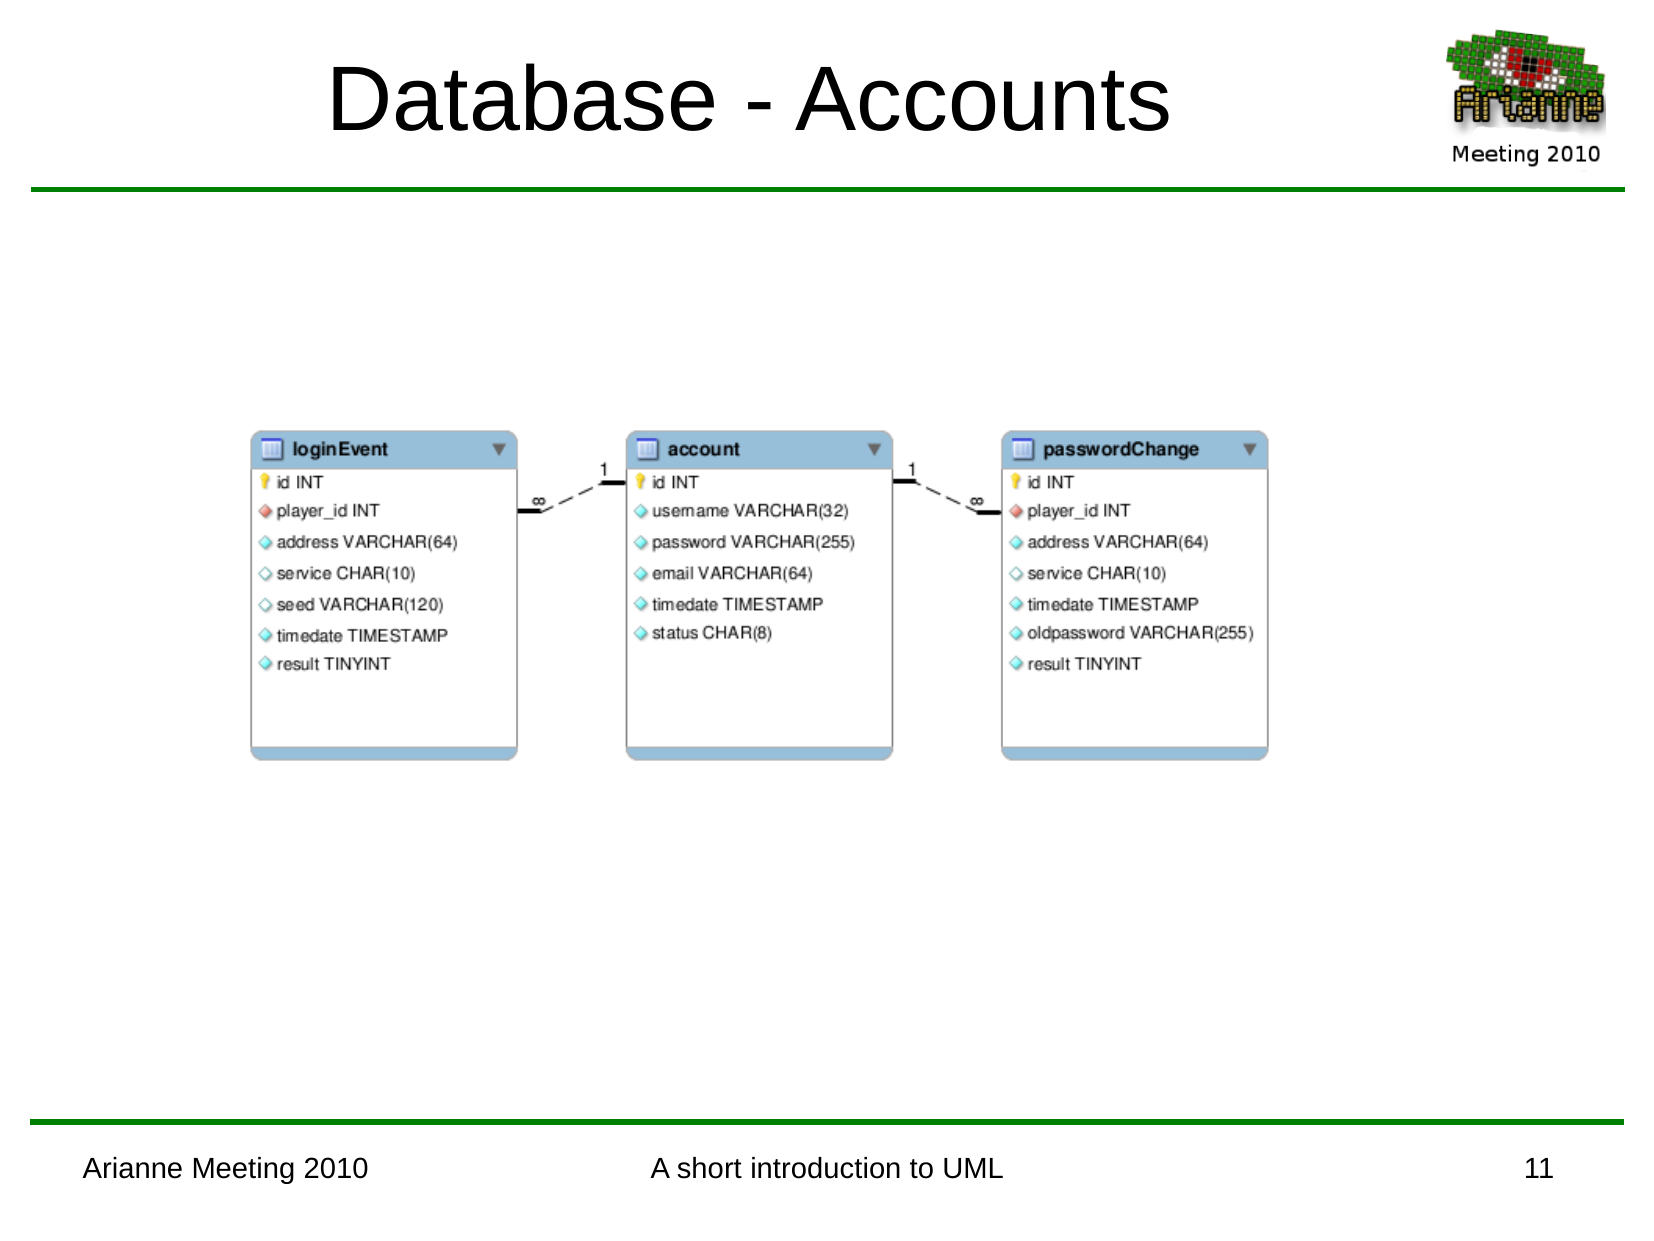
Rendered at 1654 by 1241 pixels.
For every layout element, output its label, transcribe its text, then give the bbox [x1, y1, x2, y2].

picture [235, 415, 1283, 776]
picture [1446, 29, 1606, 178]
title Database - Accounts [82, 47, 1418, 150]
